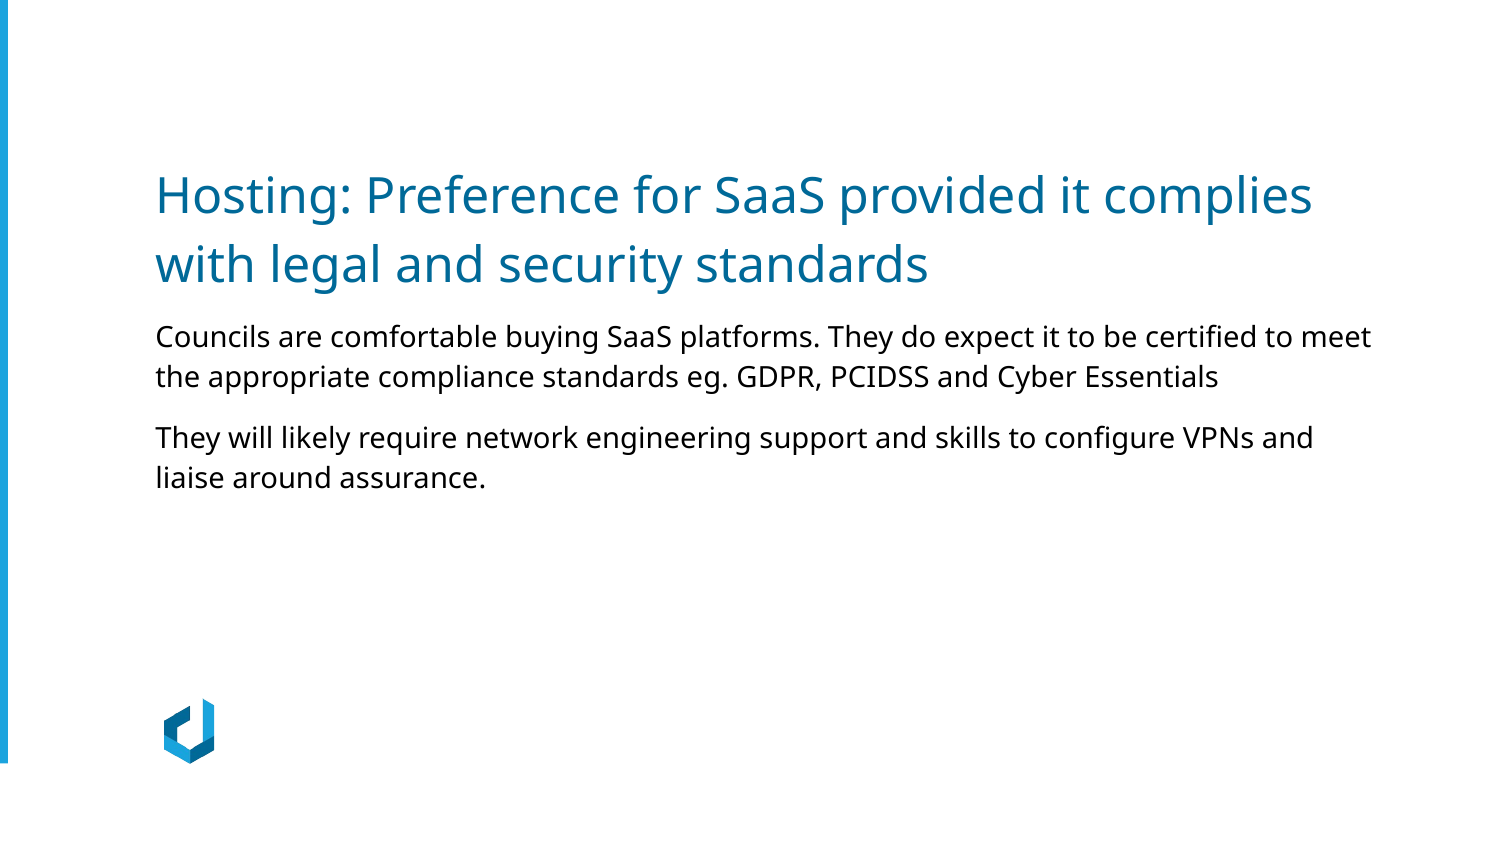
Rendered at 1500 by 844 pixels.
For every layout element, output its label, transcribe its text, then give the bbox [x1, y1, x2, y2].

picture [164, 698, 215, 764]
list Hosting: Preference for SaaS provided it complies with legal and security standards Councils are comfortable buying SaaS platforms. They do expect it to be certified to meet the appropriate compliance standards eg. GDPR, PCIDSS and Cyber Essentials They will likely require network engineering support and skills to configure VPNs and liaise around assurance. [140, 139, 1390, 637]
